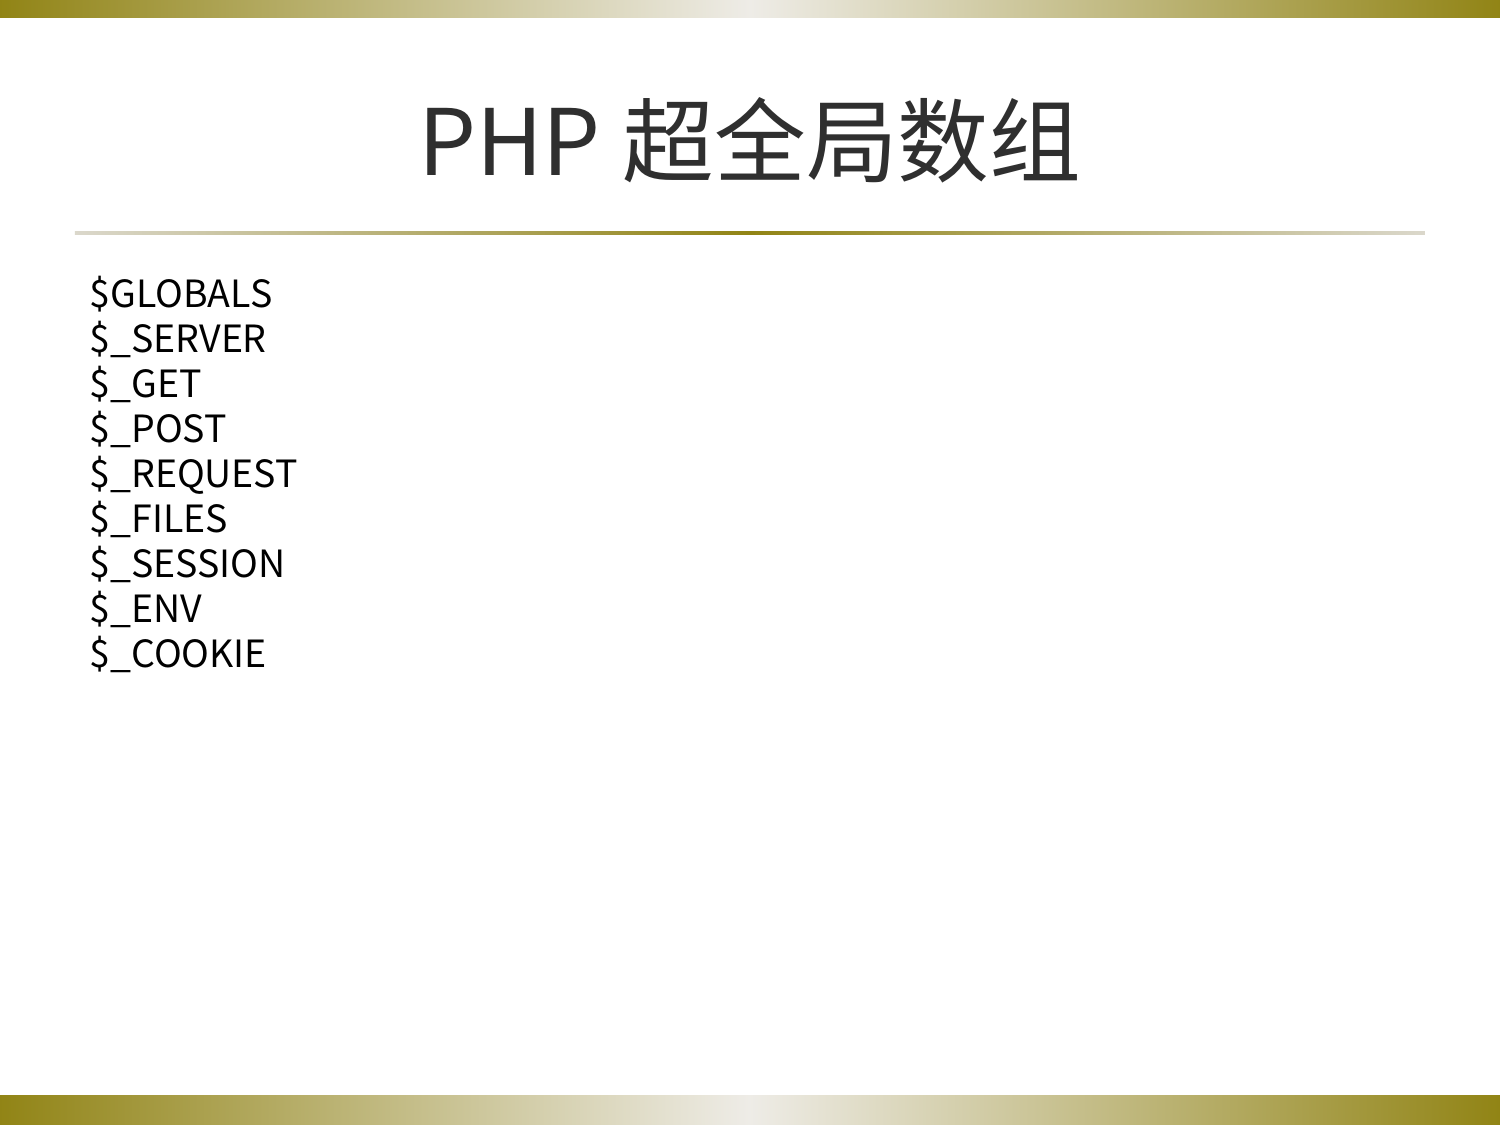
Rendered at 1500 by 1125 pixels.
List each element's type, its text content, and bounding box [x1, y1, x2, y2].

list $GLOBALS $_SERVER $_GET $_POST $_REQUEST $_FILES $_SESSION $_ENV $_COOKIE [75, 262, 1425, 1032]
title PHP超全局数组 [75, 45, 1425, 233]
